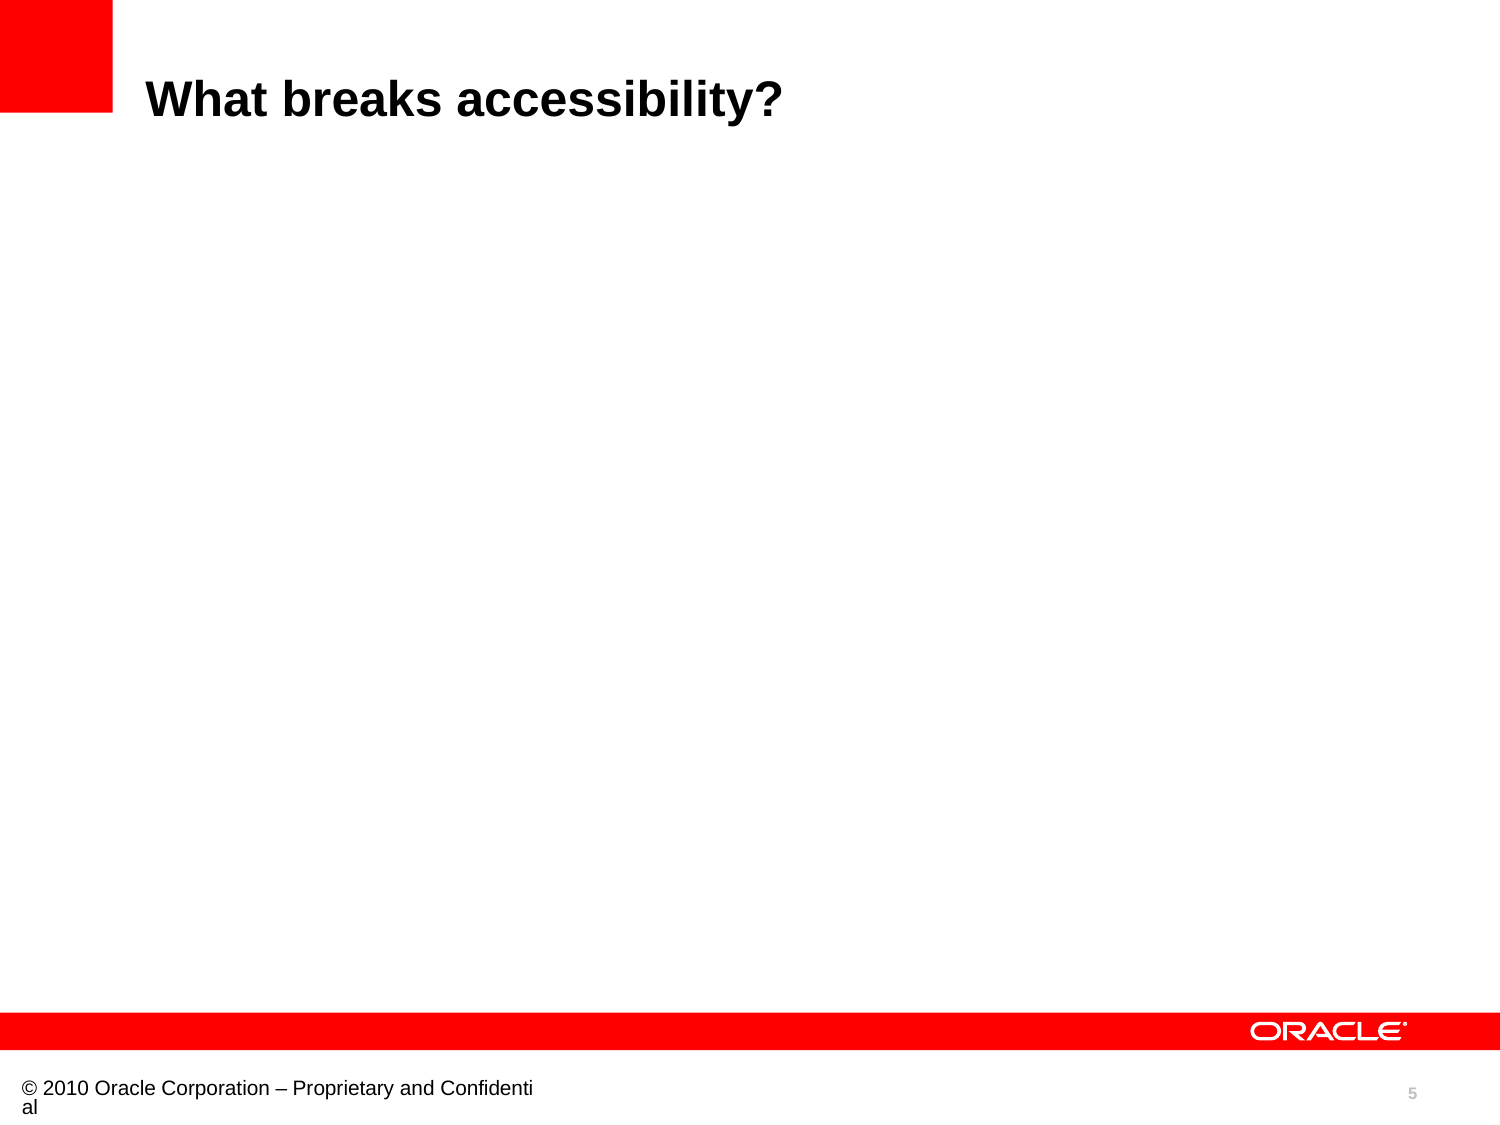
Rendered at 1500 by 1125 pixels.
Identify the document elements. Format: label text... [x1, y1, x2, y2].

title What breaks accessibility? [145, 67, 1388, 220]
